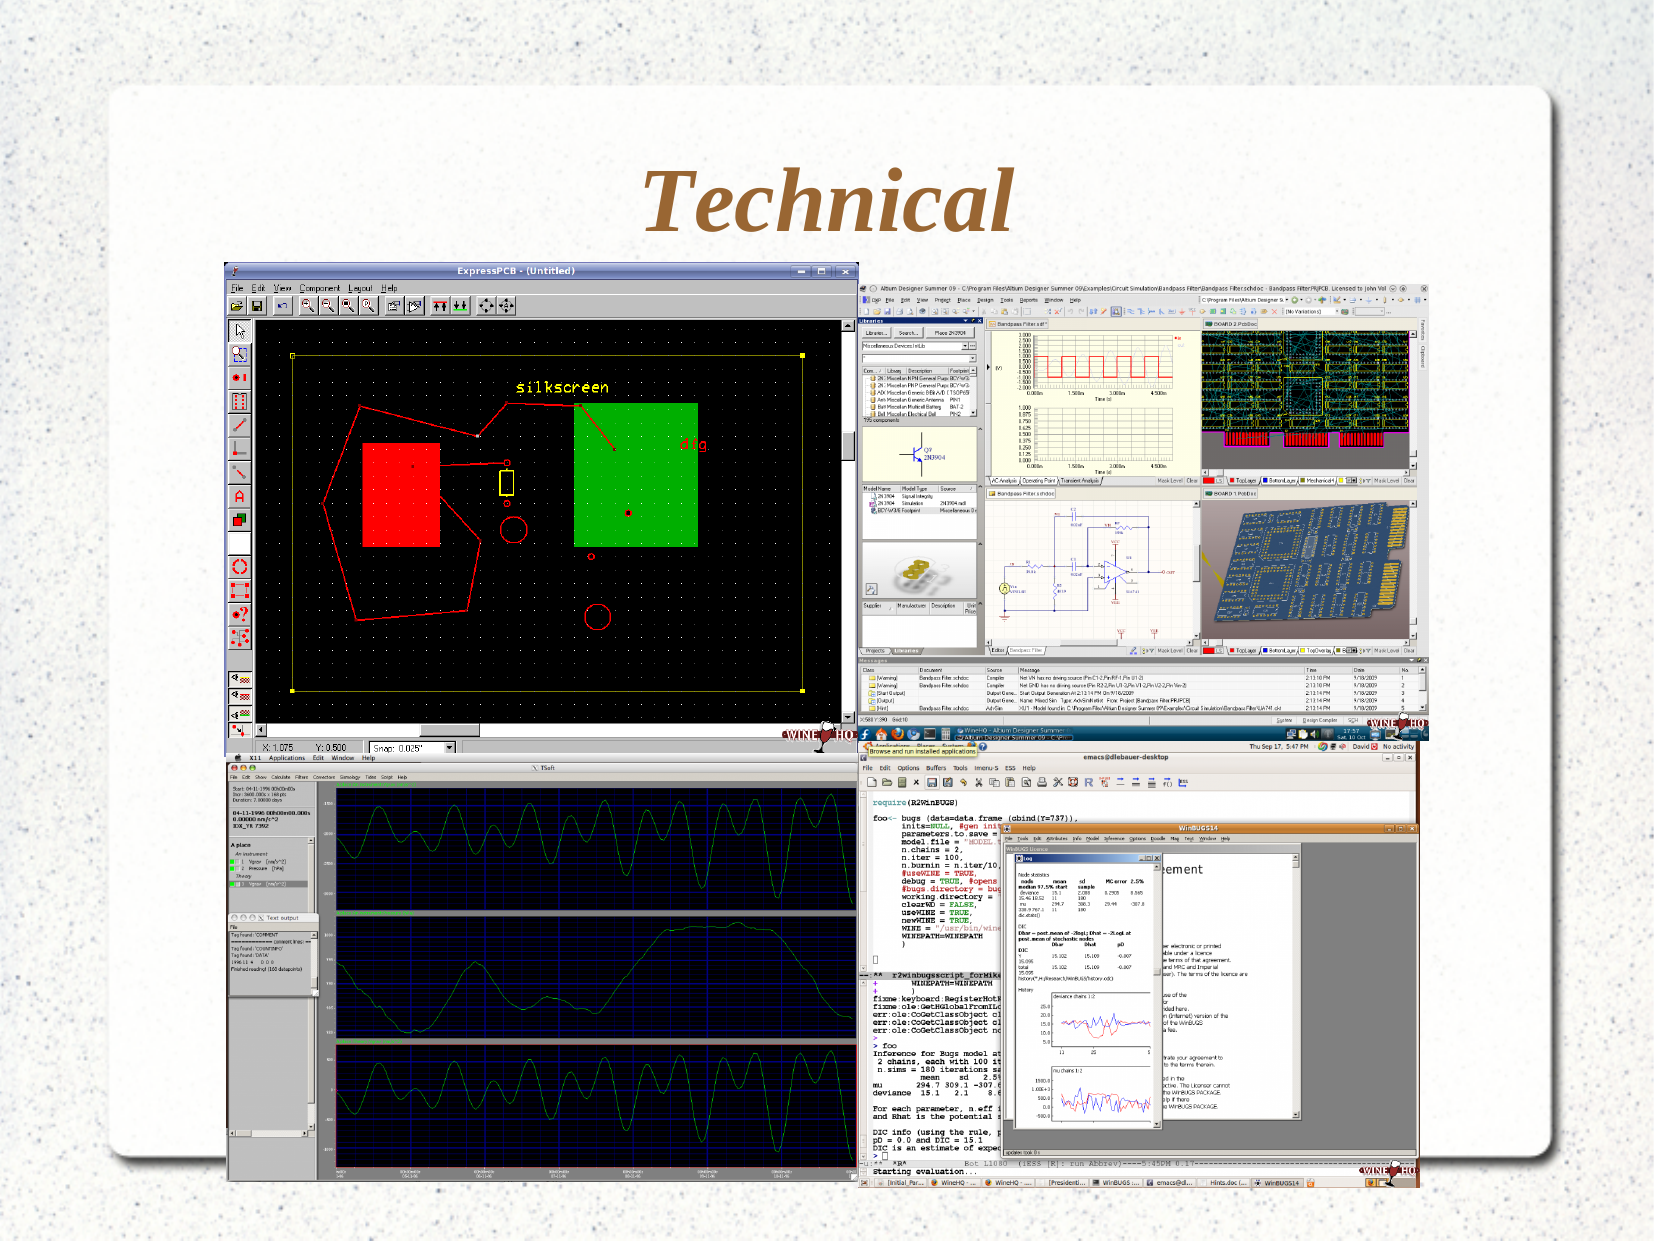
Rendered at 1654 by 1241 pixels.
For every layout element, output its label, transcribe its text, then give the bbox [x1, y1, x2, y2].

picture [0, 0, 1654, 1241]
title Technical [118, 104, 1536, 297]
